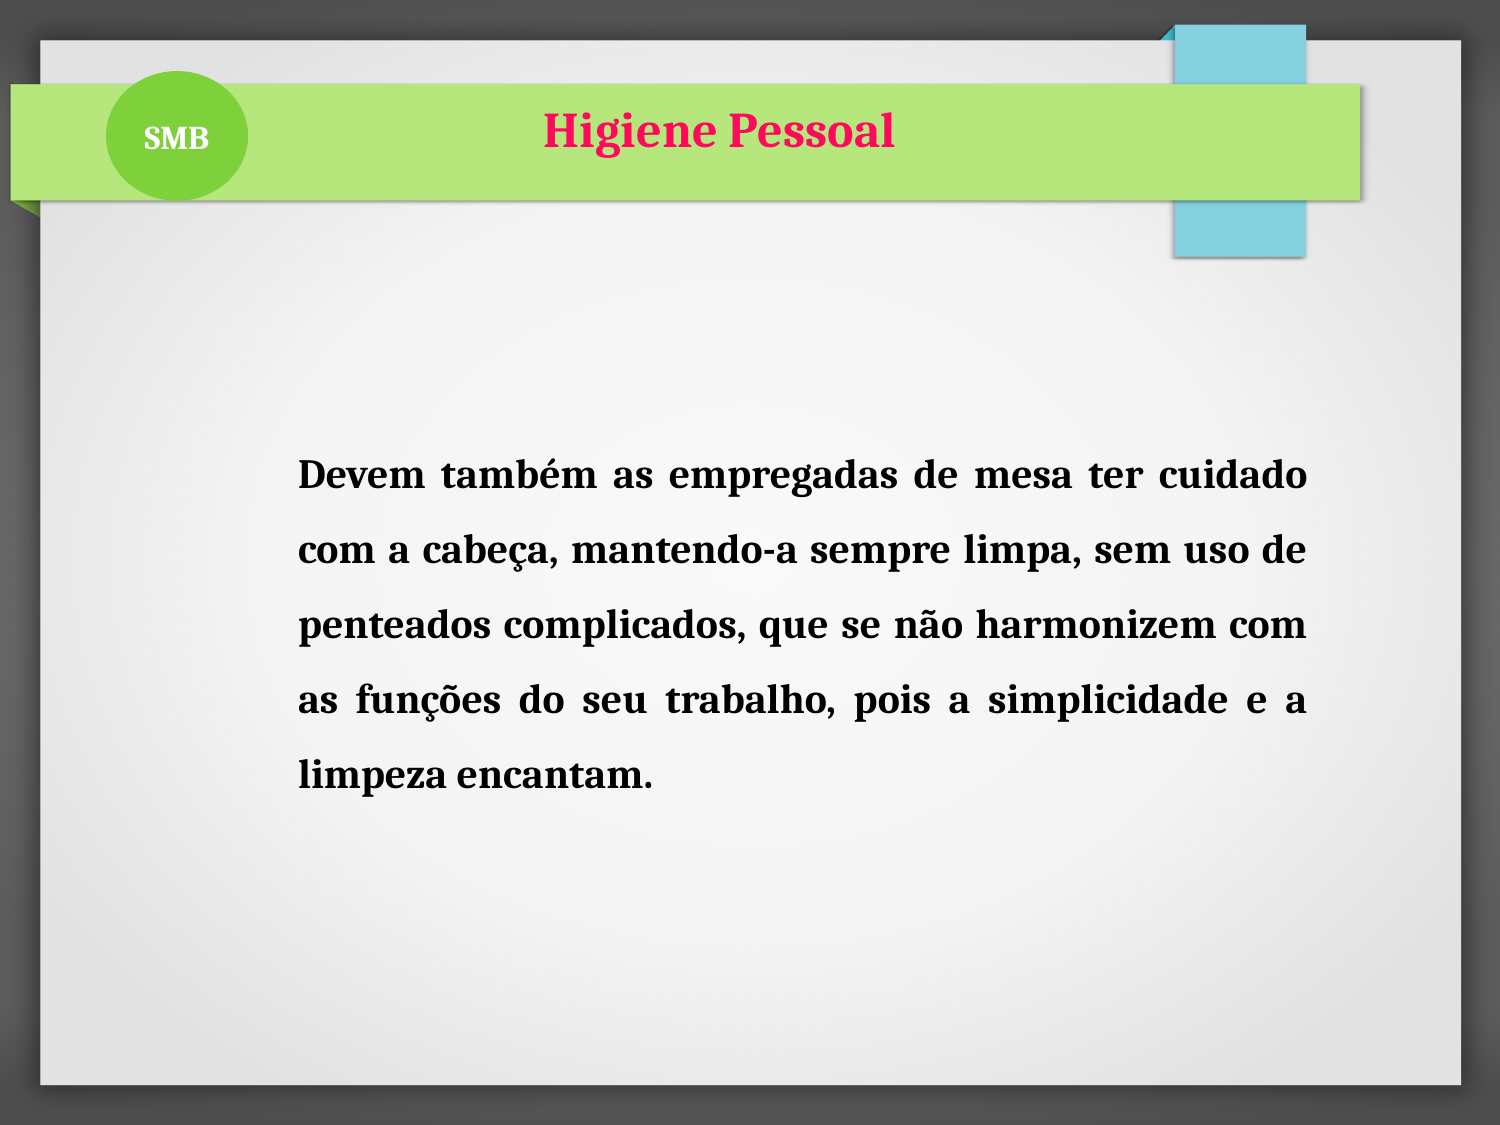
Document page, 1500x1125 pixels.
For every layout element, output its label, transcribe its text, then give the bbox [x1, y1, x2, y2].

text_box SMB [105, 71, 249, 201]
text_box Devem também as empregadas de mesa ter cuidado com a cabeça, mantendo-a sempre limpa, sem uso de penteados complicados, que se não harmonizem com as funções do seu trabalho, pois a simplicidade e a limpeza encantam. [283, 414, 1323, 805]
picture [0, 0, 1500, 1125]
text_box Higiene Pessoal [519, 90, 969, 166]
